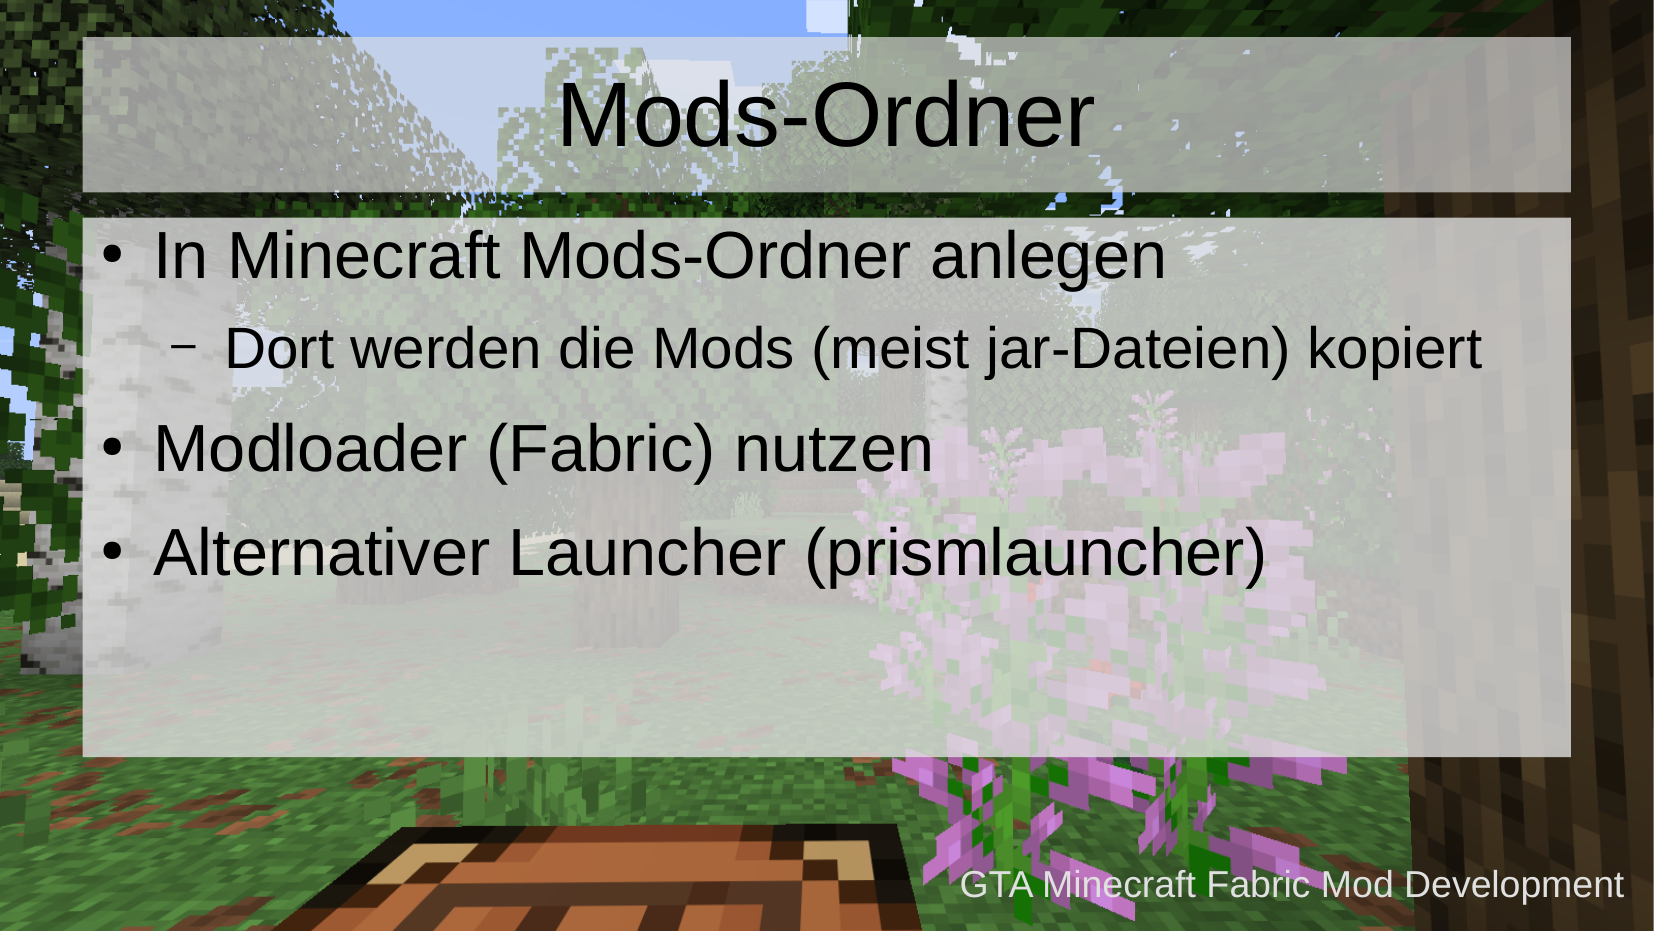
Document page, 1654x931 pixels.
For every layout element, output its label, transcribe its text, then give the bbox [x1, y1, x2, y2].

title Mods-Ordner [82, 37, 1571, 193]
picture [0, 0, 1654, 931]
list In Minecraft Mods-Ordner anlegen Dort werden die Mods (meist jar-Dateien) kopiert Modloader (Fabric) nutzen Alternativer Launcher (prismlauncher) [82, 217, 1571, 758]
